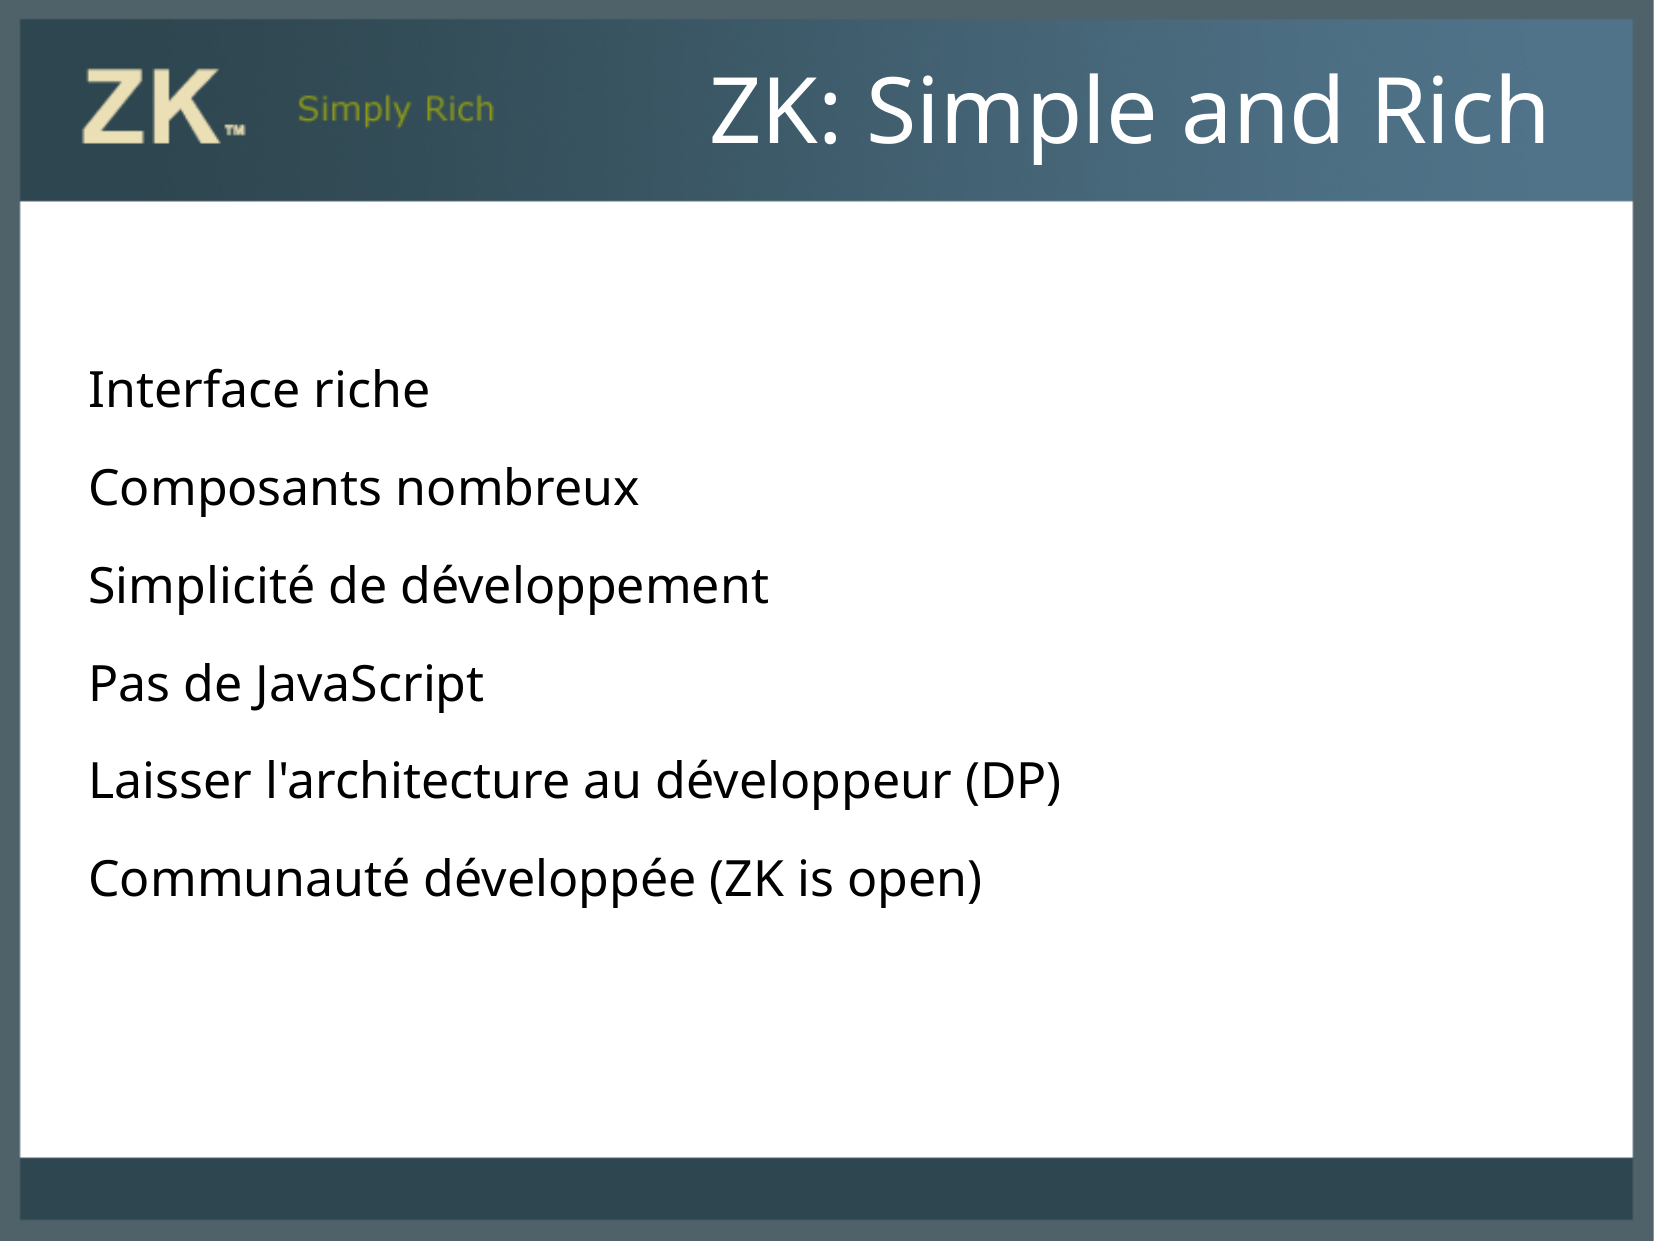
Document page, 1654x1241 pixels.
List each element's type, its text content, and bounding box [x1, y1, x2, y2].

picture [0, 0, 1654, 1241]
list Interface riche Composants nombreux Simplicité de développement Pas de JavaScript Laisser l'architecture au développeur (DP) Communauté développée (ZK is open) [70, 354, 1258, 886]
title ZK: Simple and Rich [596, 29, 1654, 187]
